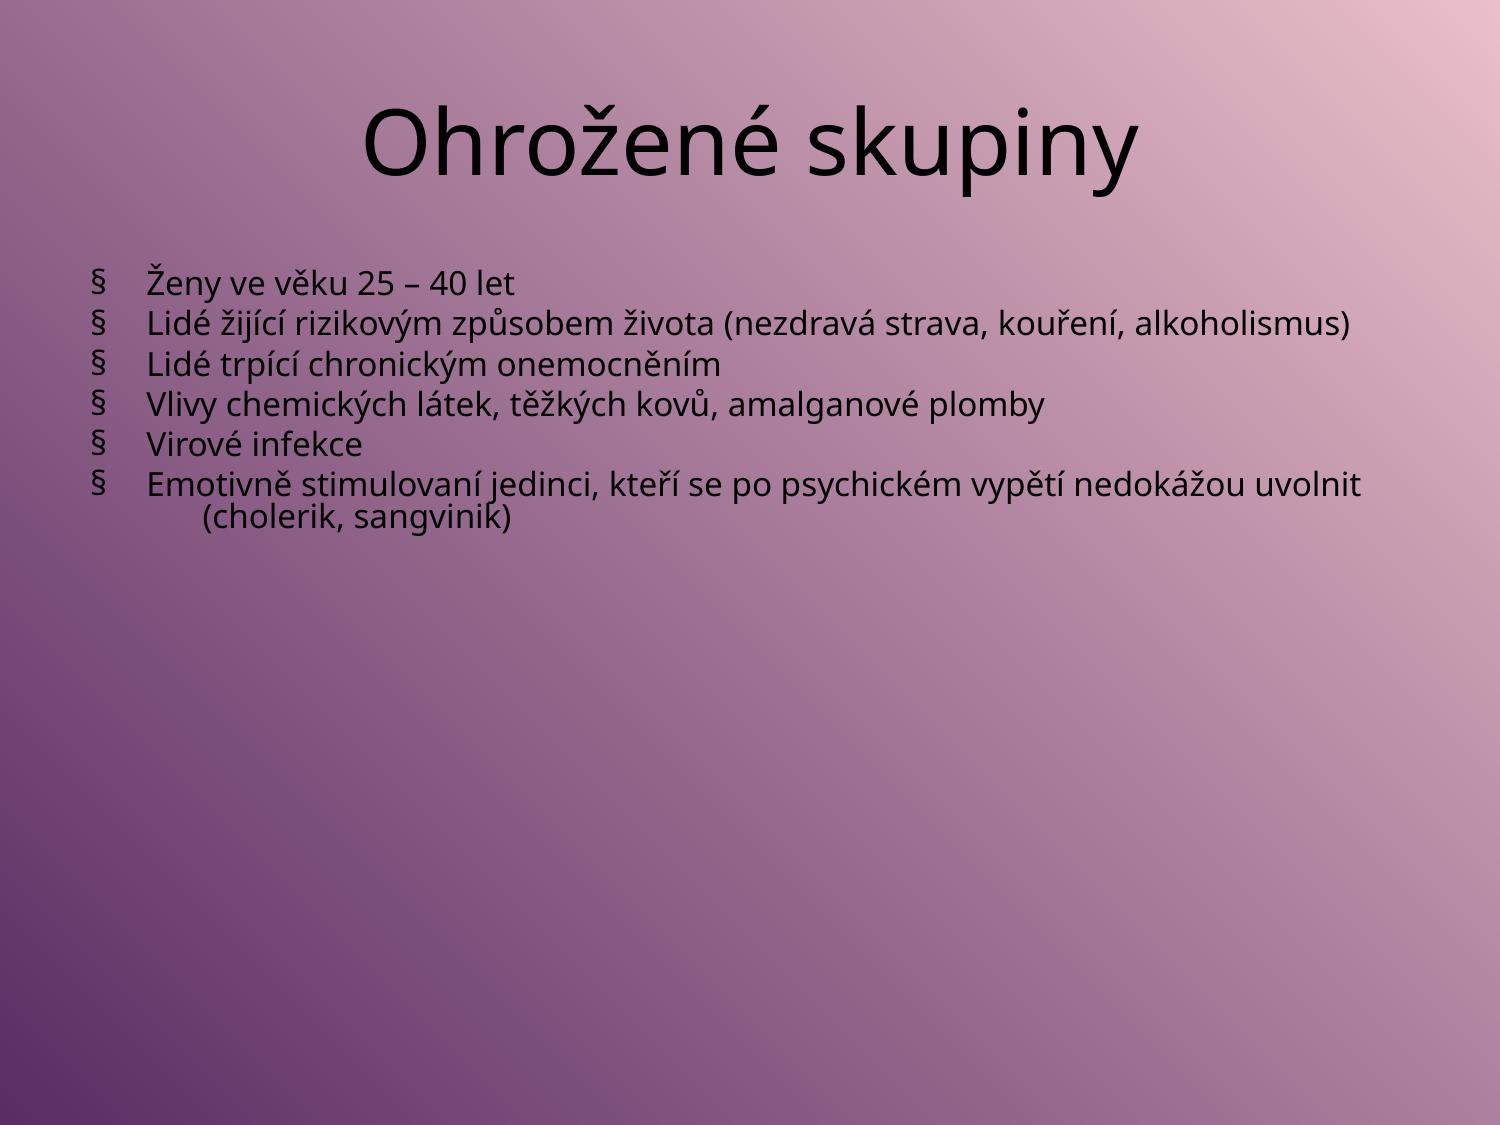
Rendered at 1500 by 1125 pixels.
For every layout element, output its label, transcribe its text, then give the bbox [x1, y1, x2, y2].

title Ohrožené skupiny [75, 45, 1426, 233]
list Ženy ve věku 25 – 40 let Lidé žijící rizikovým způsobem života (nezdravá strava, kouření, alkoholismus) Lidé trpící chronickým onemocněním Vlivy chemických látek, těžkých kovů, amalganové plomby Virové infekce Emotivně stimulovaní jedinci, kteří se po psychickém vypětí nedokážou uvolnit (cholerik, sangvinik) [75, 262, 1426, 1005]
